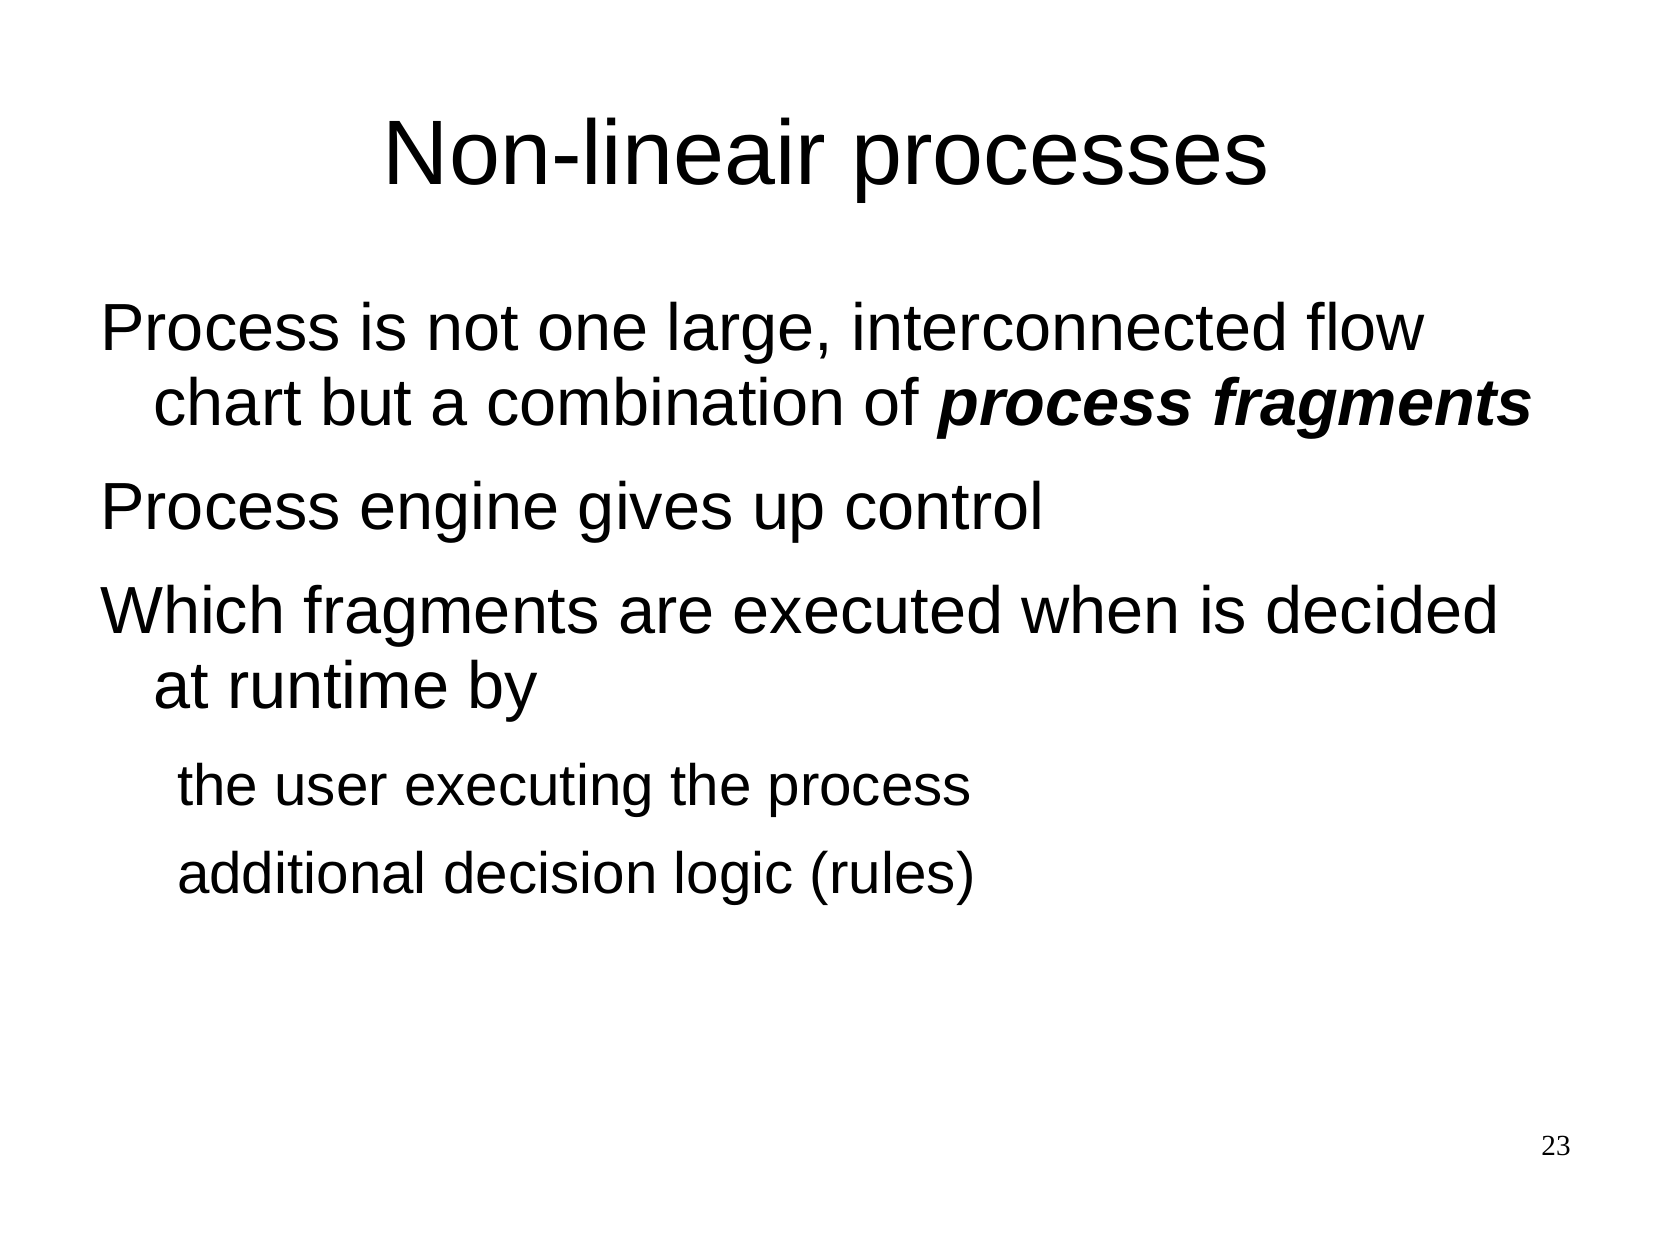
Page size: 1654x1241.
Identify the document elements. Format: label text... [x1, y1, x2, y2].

list Process is not one large, interconnected flow chart but a combination of process fragments Process engine gives up control Which fragments are executed when is decided at runtime by the user executing the process additional decision logic (rules) [82, 290, 1571, 1094]
title Non-lineair processes [82, 56, 1571, 250]
